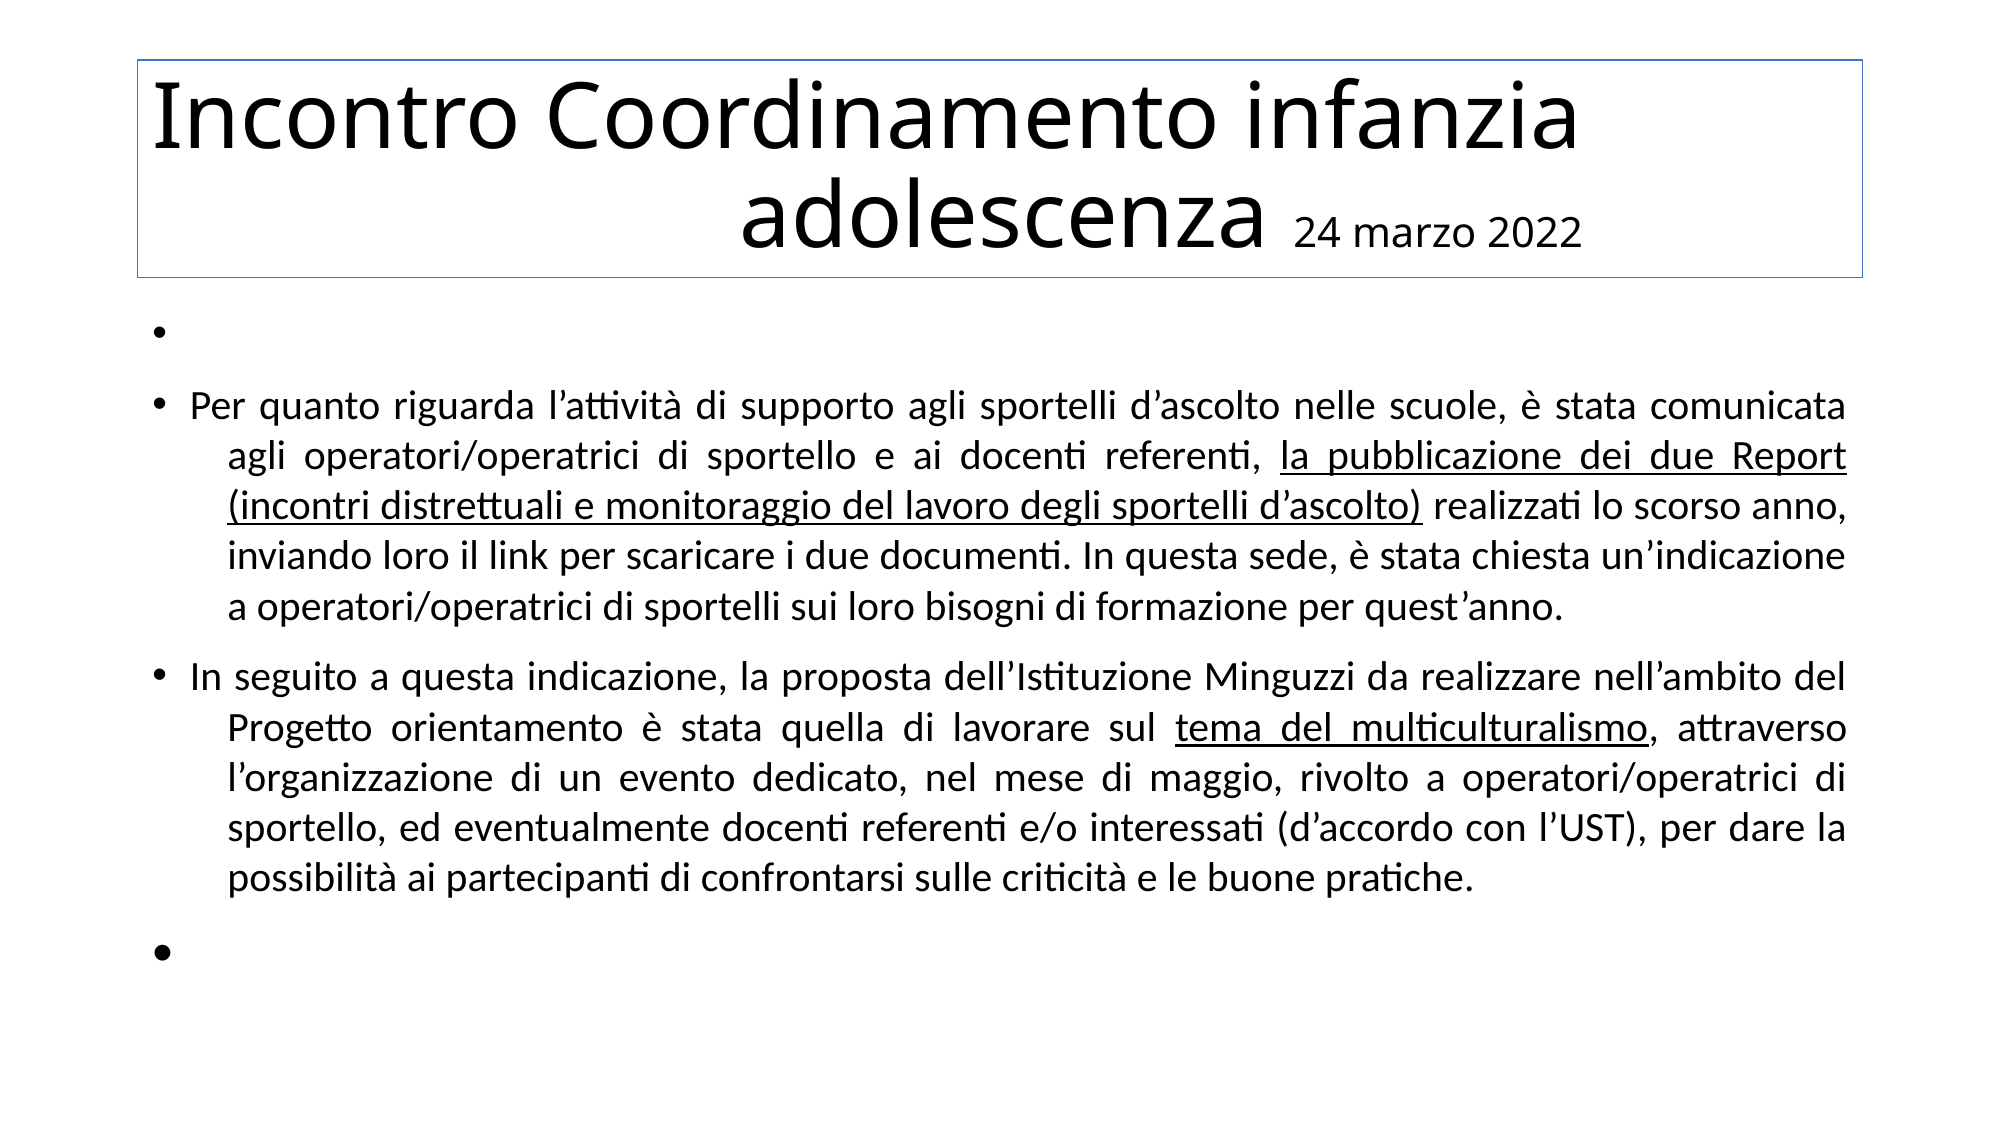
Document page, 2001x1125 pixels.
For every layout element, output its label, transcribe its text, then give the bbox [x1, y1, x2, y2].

title Incontro Coordinamento infanzia adolescenza 24 marzo 2022 [137, 59, 1863, 278]
list Per quanto riguarda l’attività di supporto agli sportelli d’ascolto nelle scuole, è stata comunicata agli operatori/operatrici di sportello e ai docenti referenti, la pubblicazione dei due Report (incontri distrettuali e monitoraggio del lavoro degli sportelli d’ascolto) realizzati lo scorso anno, inviando loro il link per scaricare i due documenti. In questa sede, è stata chiesta un’indicazione a operatori/operatrici di sportelli sui loro bisogni di formazione per quest’anno. In seguito a questa indicazione, la proposta dell’Istituzione Minguzzi da realizzare nell’ambito del Progetto orientamento è stata quella di lavorare sul tema del multiculturalismo, attraverso l’organizzazione di un evento dedicato, nel mese di maggio, rivolto a operatori/operatrici di sportello, ed eventualmente docenti referenti e/o interessati (d’accordo con l’UST), per dare la possibilità ai partecipanti di confrontarsi sulle criticità e le buone pratiche. [137, 299, 1863, 1014]
